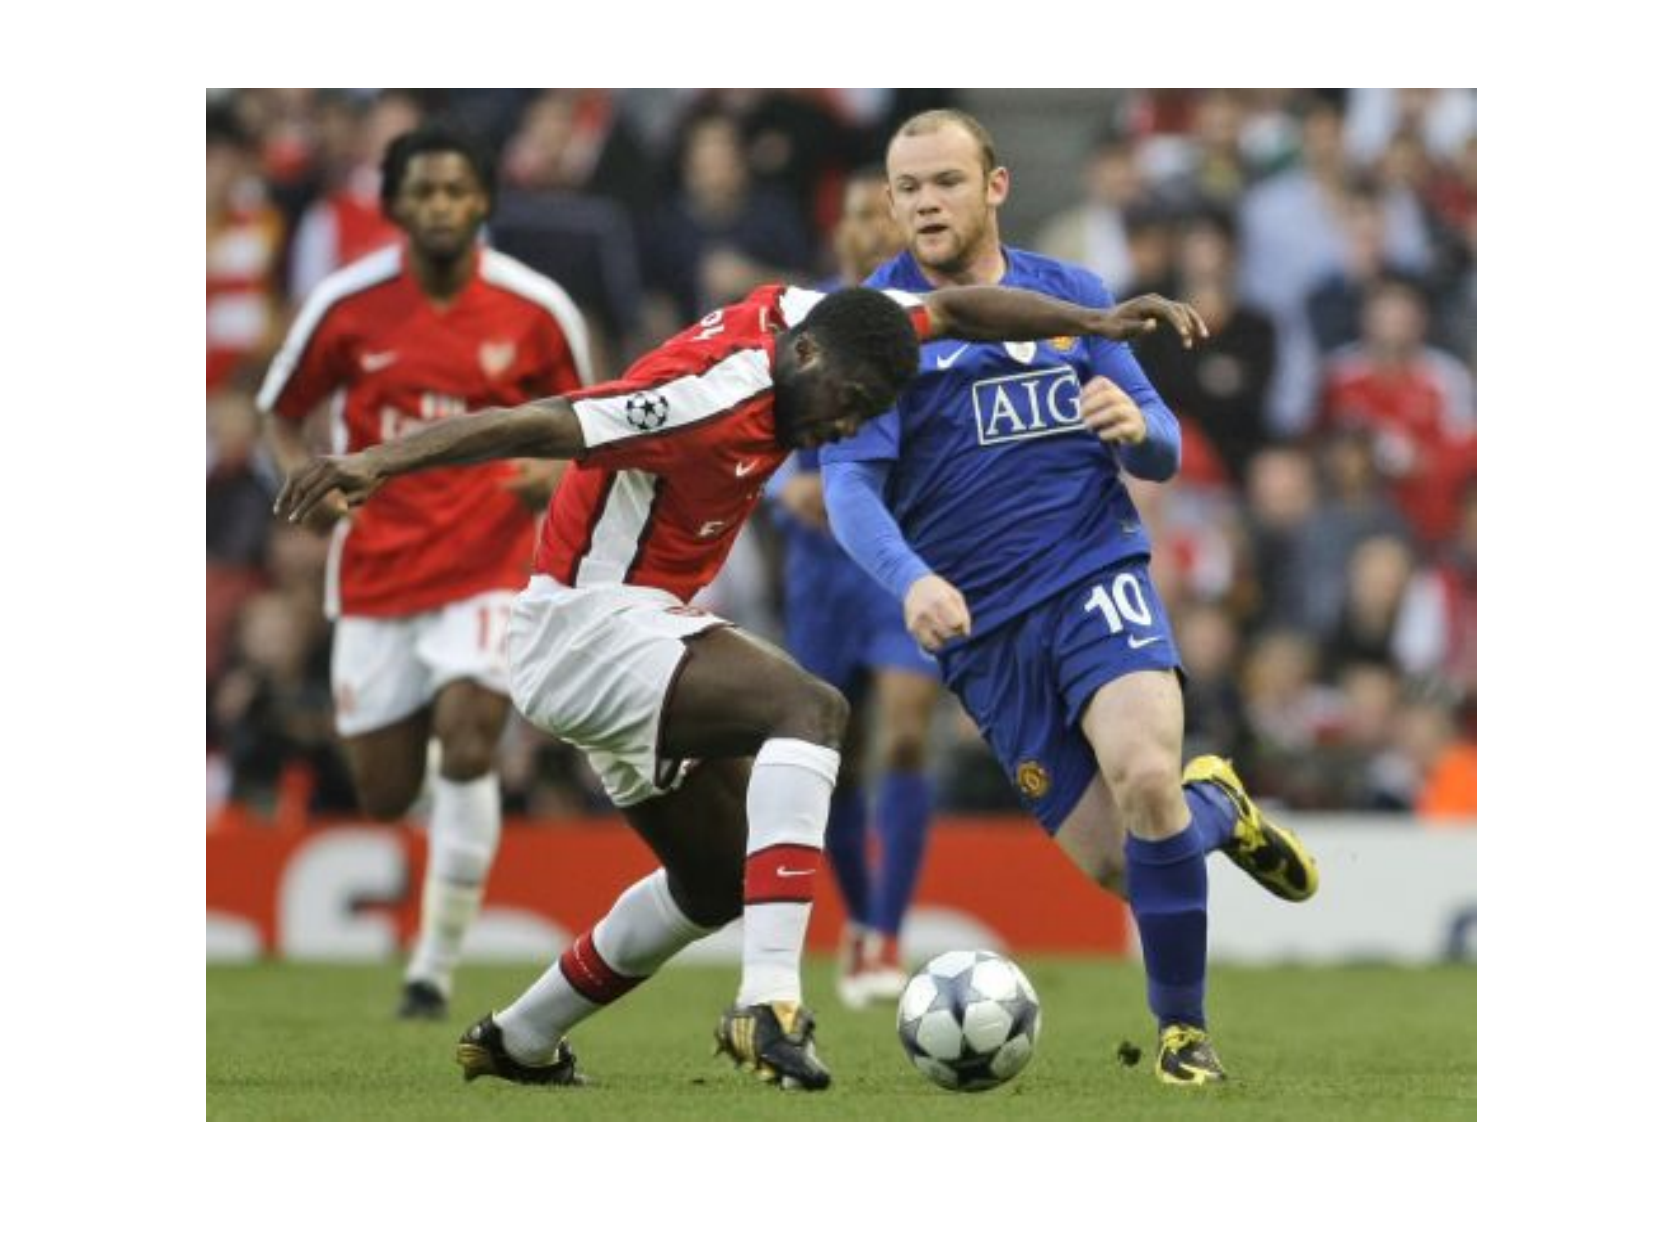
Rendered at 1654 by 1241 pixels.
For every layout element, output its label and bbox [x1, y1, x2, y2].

picture [206, 88, 1477, 1123]
